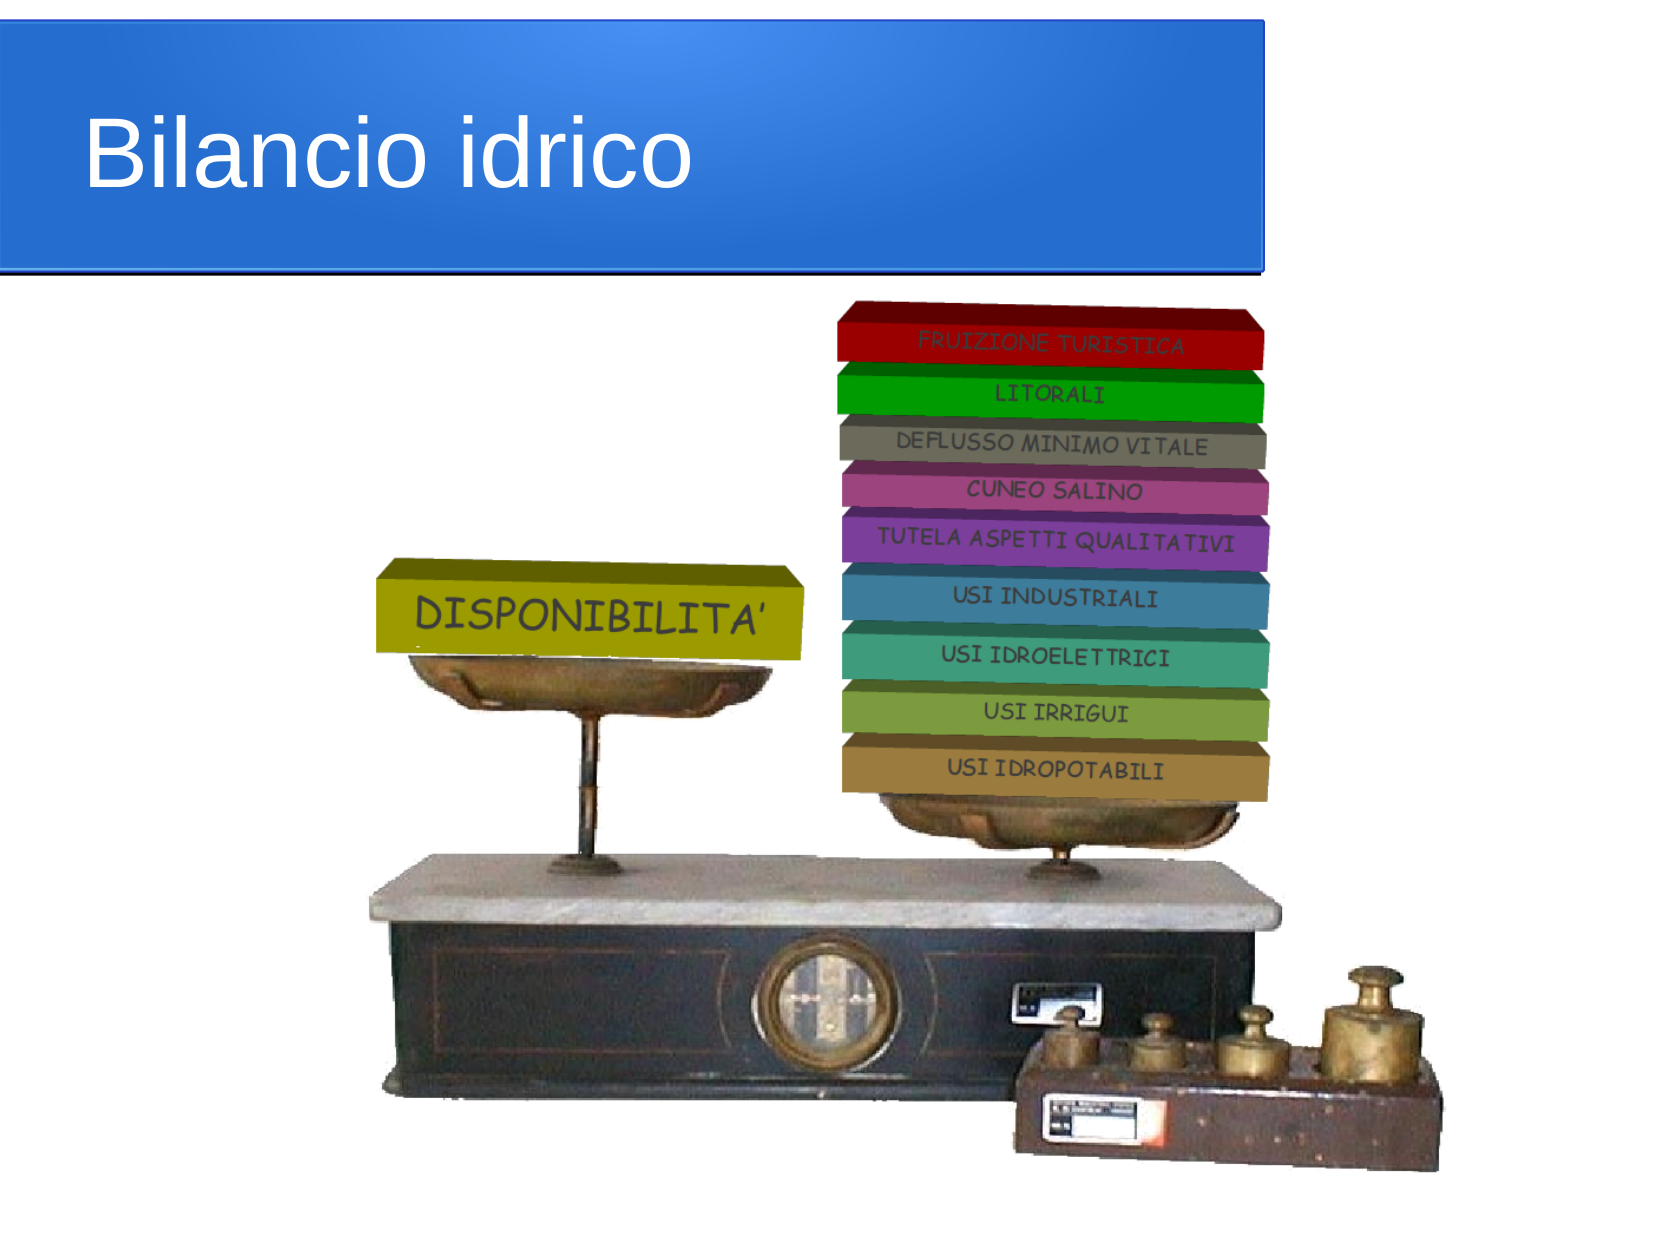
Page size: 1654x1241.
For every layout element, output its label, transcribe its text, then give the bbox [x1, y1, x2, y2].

title Bilancio idrico [82, 49, 1250, 257]
picture [283, 283, 1465, 1177]
